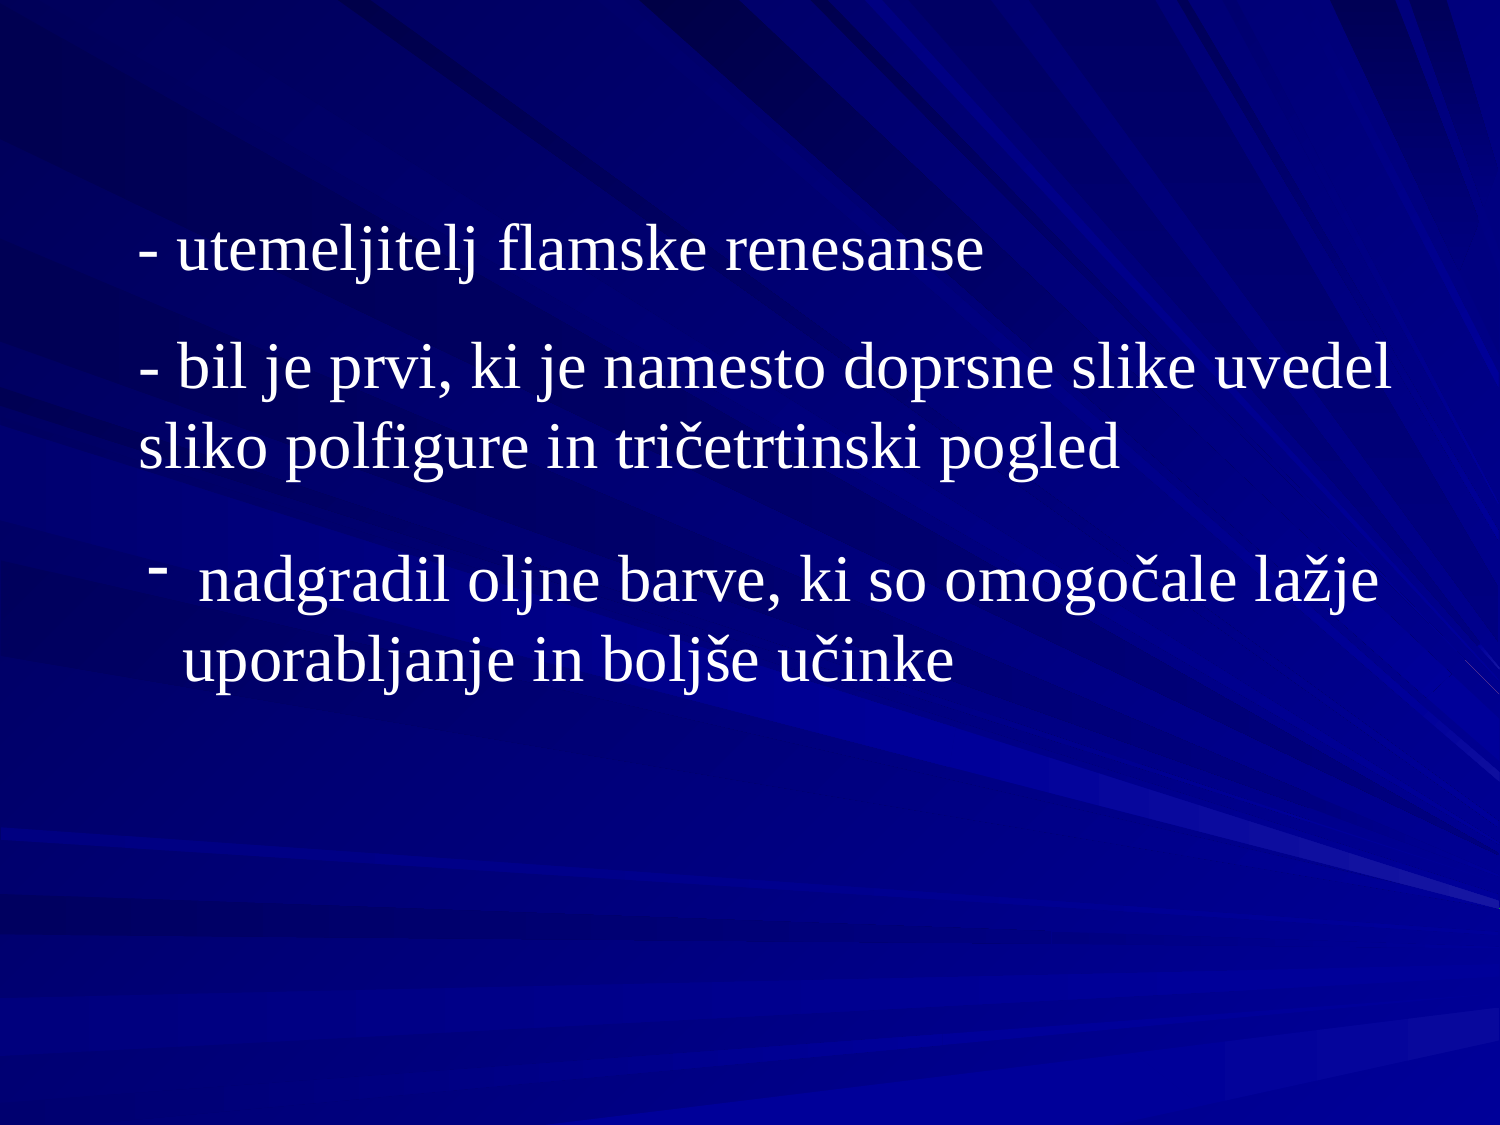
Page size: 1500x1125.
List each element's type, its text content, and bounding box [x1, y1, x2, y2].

text_box - utemeljitelj flamske renesanse [123, 196, 1002, 292]
text_box - bil je prvi, ki je namesto doprsne slike uvedel sliko polfigure in tričetrtinski pogled [123, 314, 1412, 490]
text_box nadgradil oljne barve, ki so omogočale lažje uporabljanje in boljše učinke [132, 527, 1400, 702]
